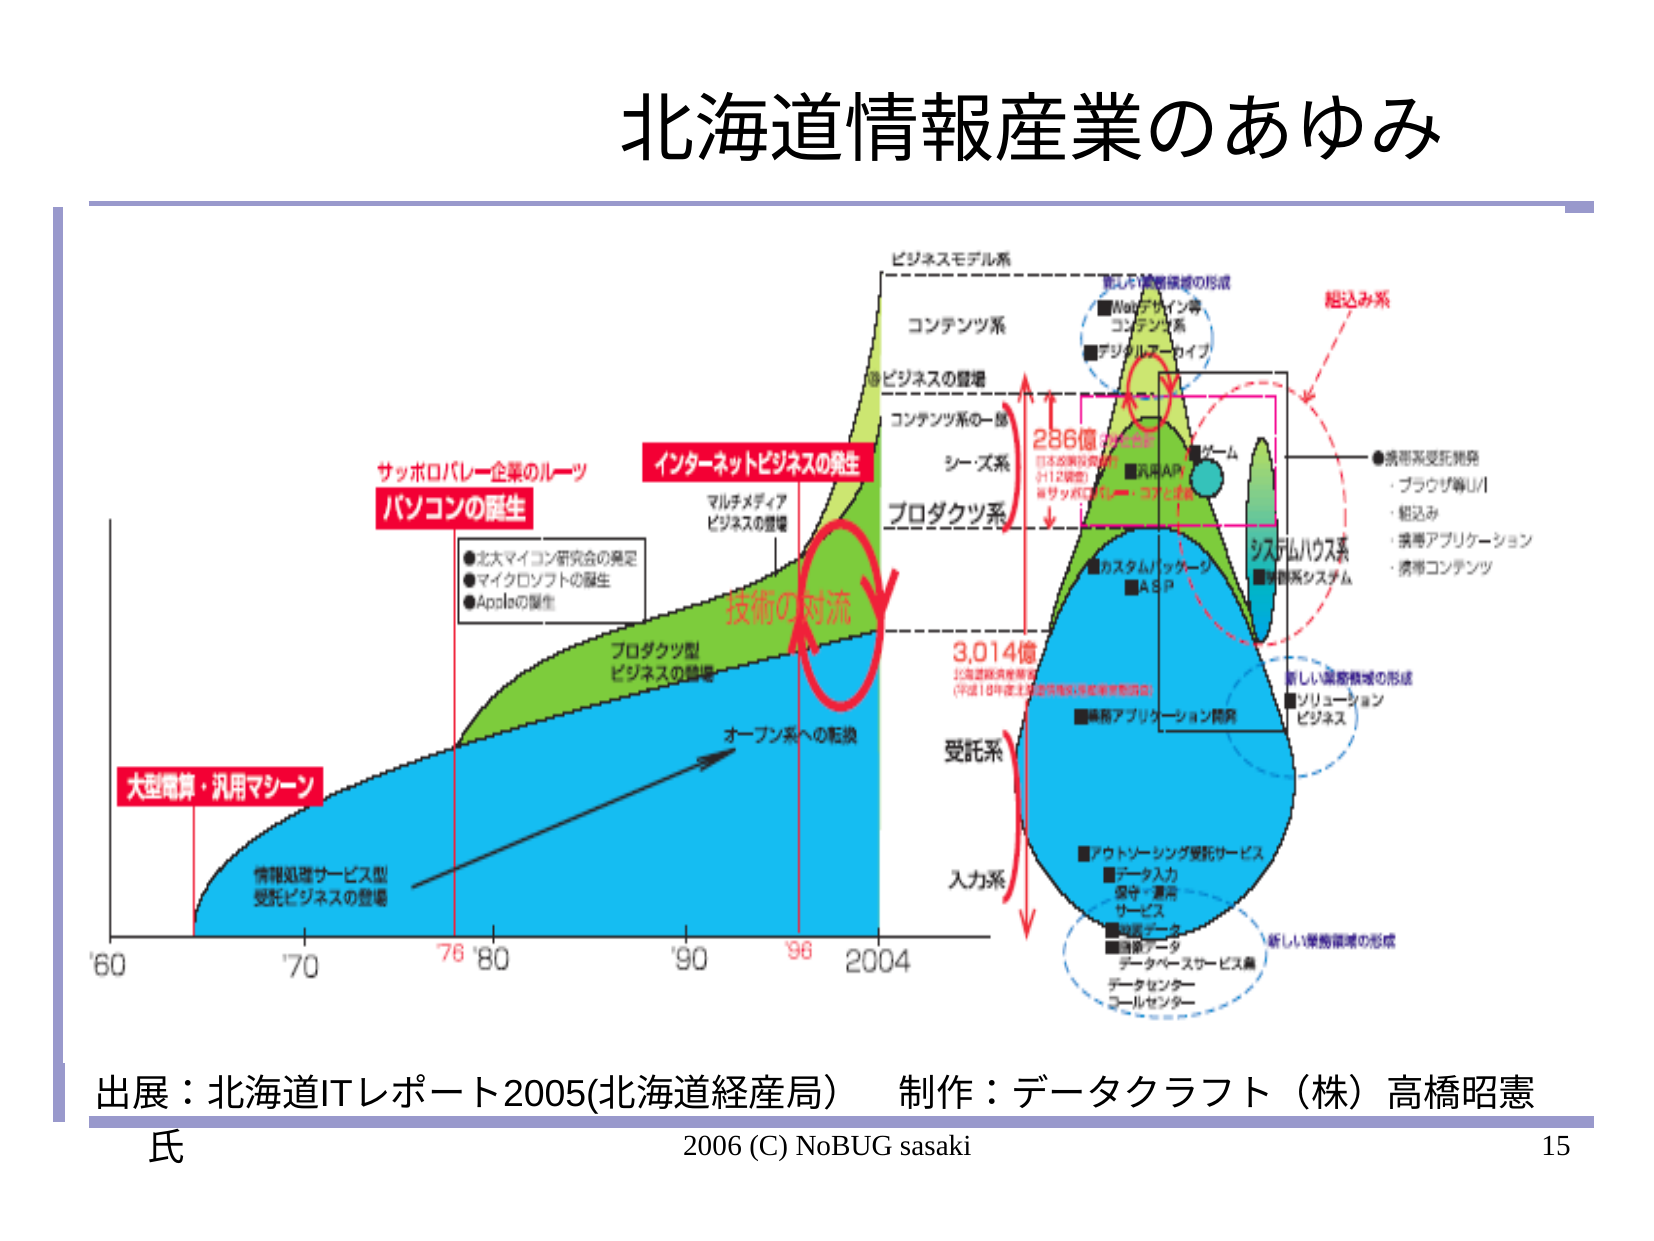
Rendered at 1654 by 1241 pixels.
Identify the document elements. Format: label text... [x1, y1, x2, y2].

title 北海道情報産業のあゆみ [501, 59, 1563, 187]
list 出展：北海道ITレポート2005(北海道経産局） 制作：データクラフト（株）高橋昭憲氏 [76, 1063, 1565, 1106]
picture [63, 206, 1565, 1063]
